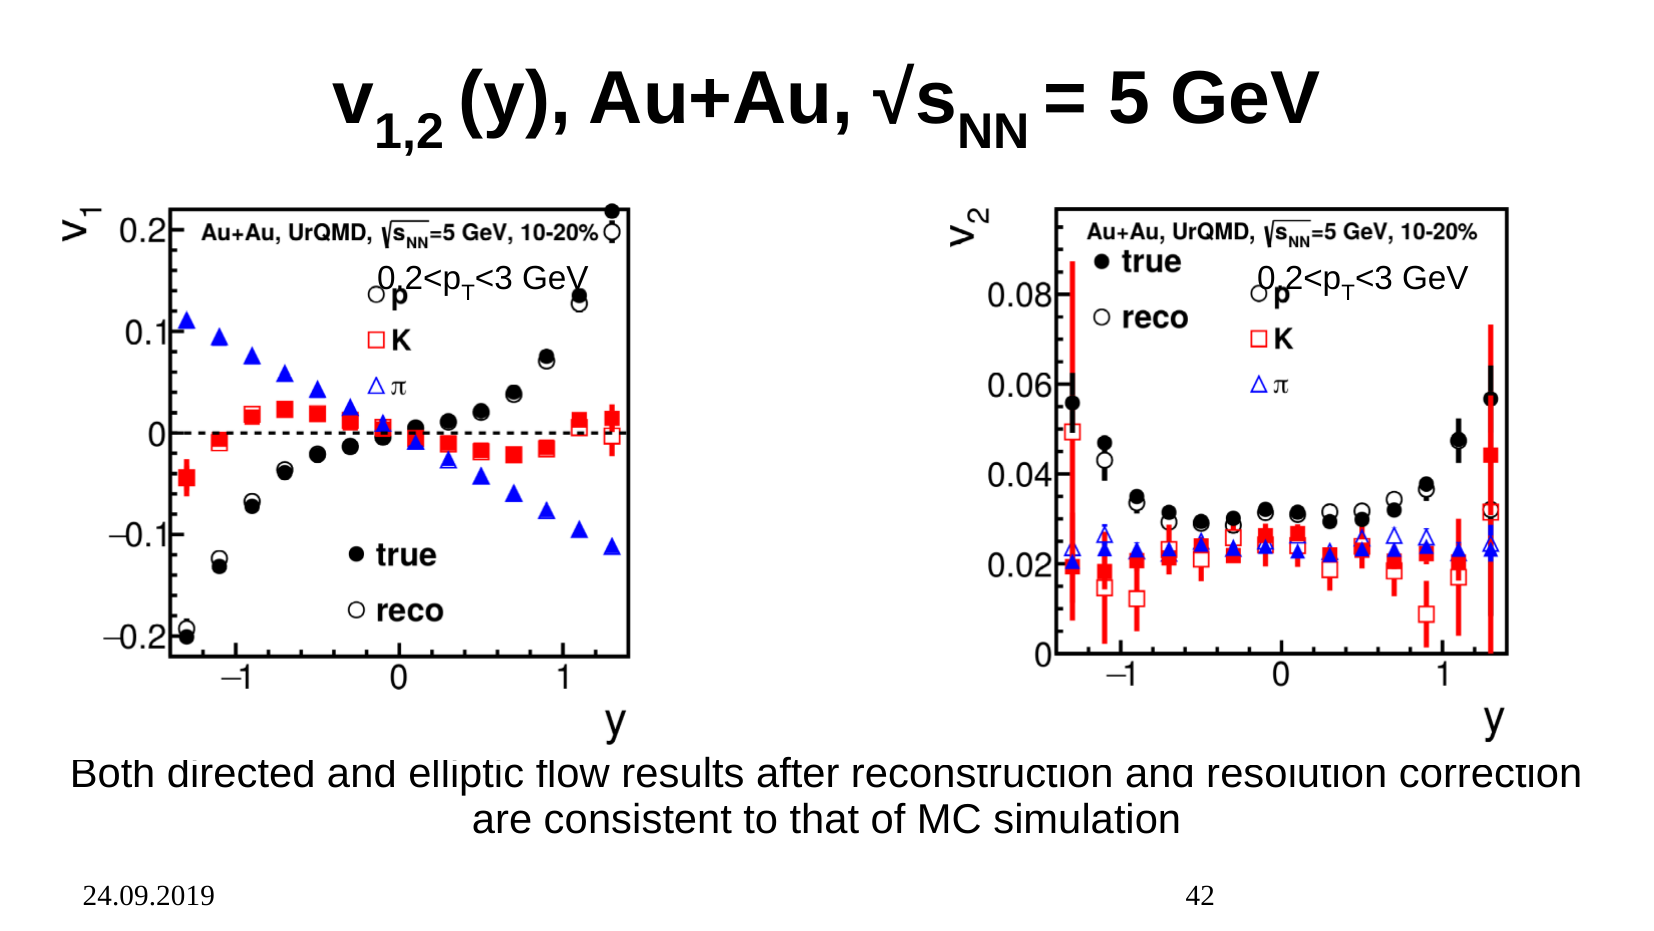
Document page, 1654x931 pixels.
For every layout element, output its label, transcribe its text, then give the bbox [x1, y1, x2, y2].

text_box 24.09.2019 [82, 850, 468, 912]
text_box 0.2<pT<3 GeV [1222, 252, 1504, 313]
picture [939, 179, 1537, 765]
title v1,2 (y), Au+Au, √sNN = 5 GeV [59, 48, 1595, 151]
picture [56, 183, 654, 760]
text_box [1185, 850, 1571, 912]
text_box 0.2<pT<3 GeV [342, 252, 624, 313]
text_box Both directed and elliptic flow results after reconstruction and resolution correction are consistent to that of MC simulation [54, 742, 1600, 850]
